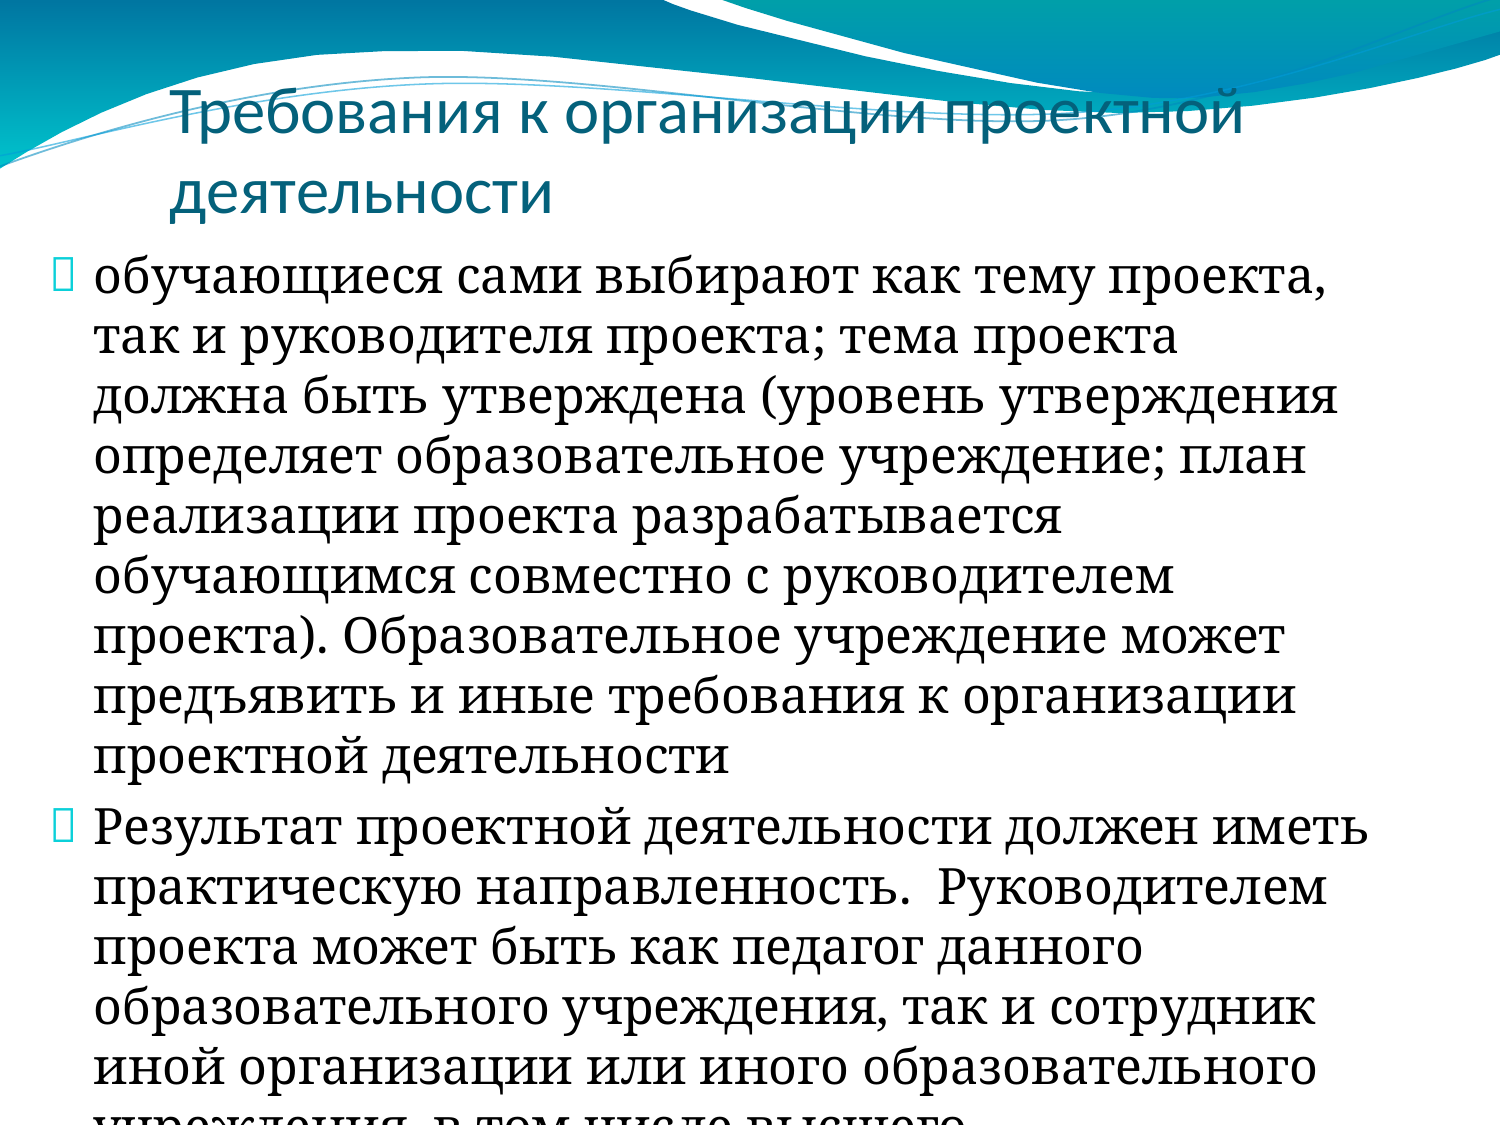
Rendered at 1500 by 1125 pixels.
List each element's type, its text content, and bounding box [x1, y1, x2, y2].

title Требования к организации проектной деятельности [154, 59, 1329, 236]
list обучающиеся сами выбирают как тему проекта, так и руководителя проекта; тема проекта должна быть утверждена (уровень утверждения определяет образовательное учреждение; план реализации проекта разрабатывается обучающимся совместно с руководителем проекта). Образовательное учреждение может предъявить и иные требования к организации проектной деятельности Результат проектной деятельности должен иметь практическую направленность. Руководителем проекта может быть как педагог данного образовательного учреждения, так и сотрудник иной организации или иного образовательного учреждения, в том числе высшего [34, 236, 1388, 1071]
